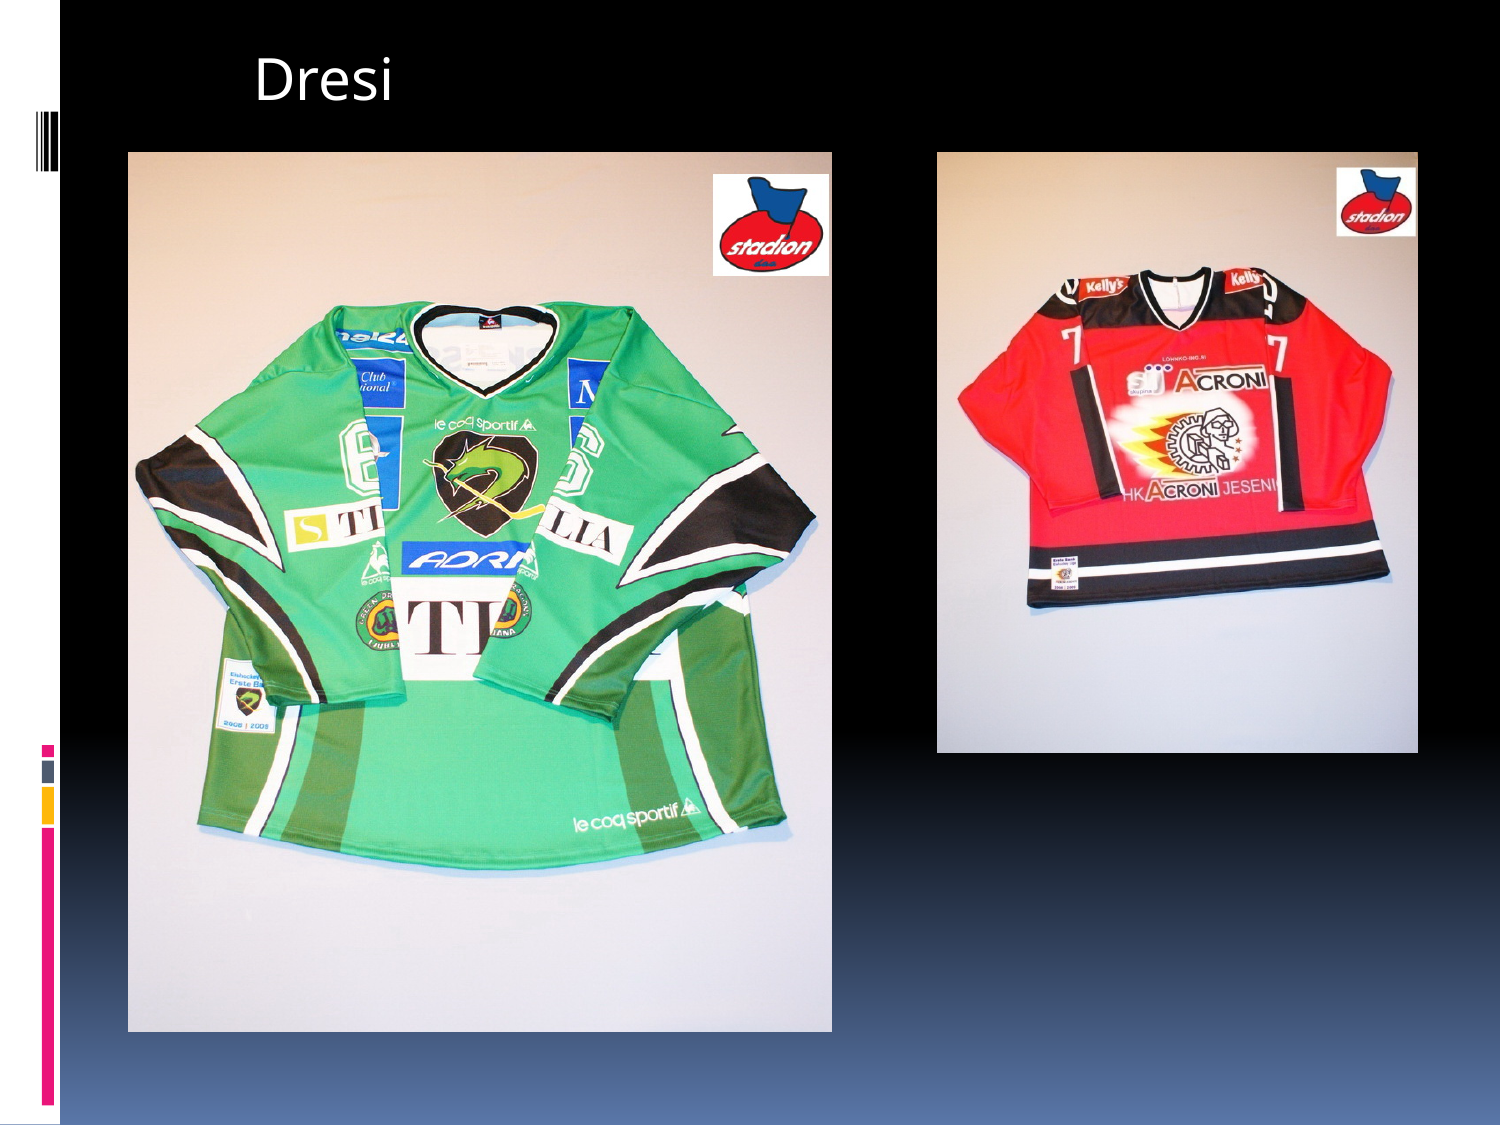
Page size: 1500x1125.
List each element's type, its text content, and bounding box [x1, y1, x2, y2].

picture [128, 152, 832, 1032]
picture [937, 152, 1418, 753]
text_box Dresi [238, 35, 410, 120]
